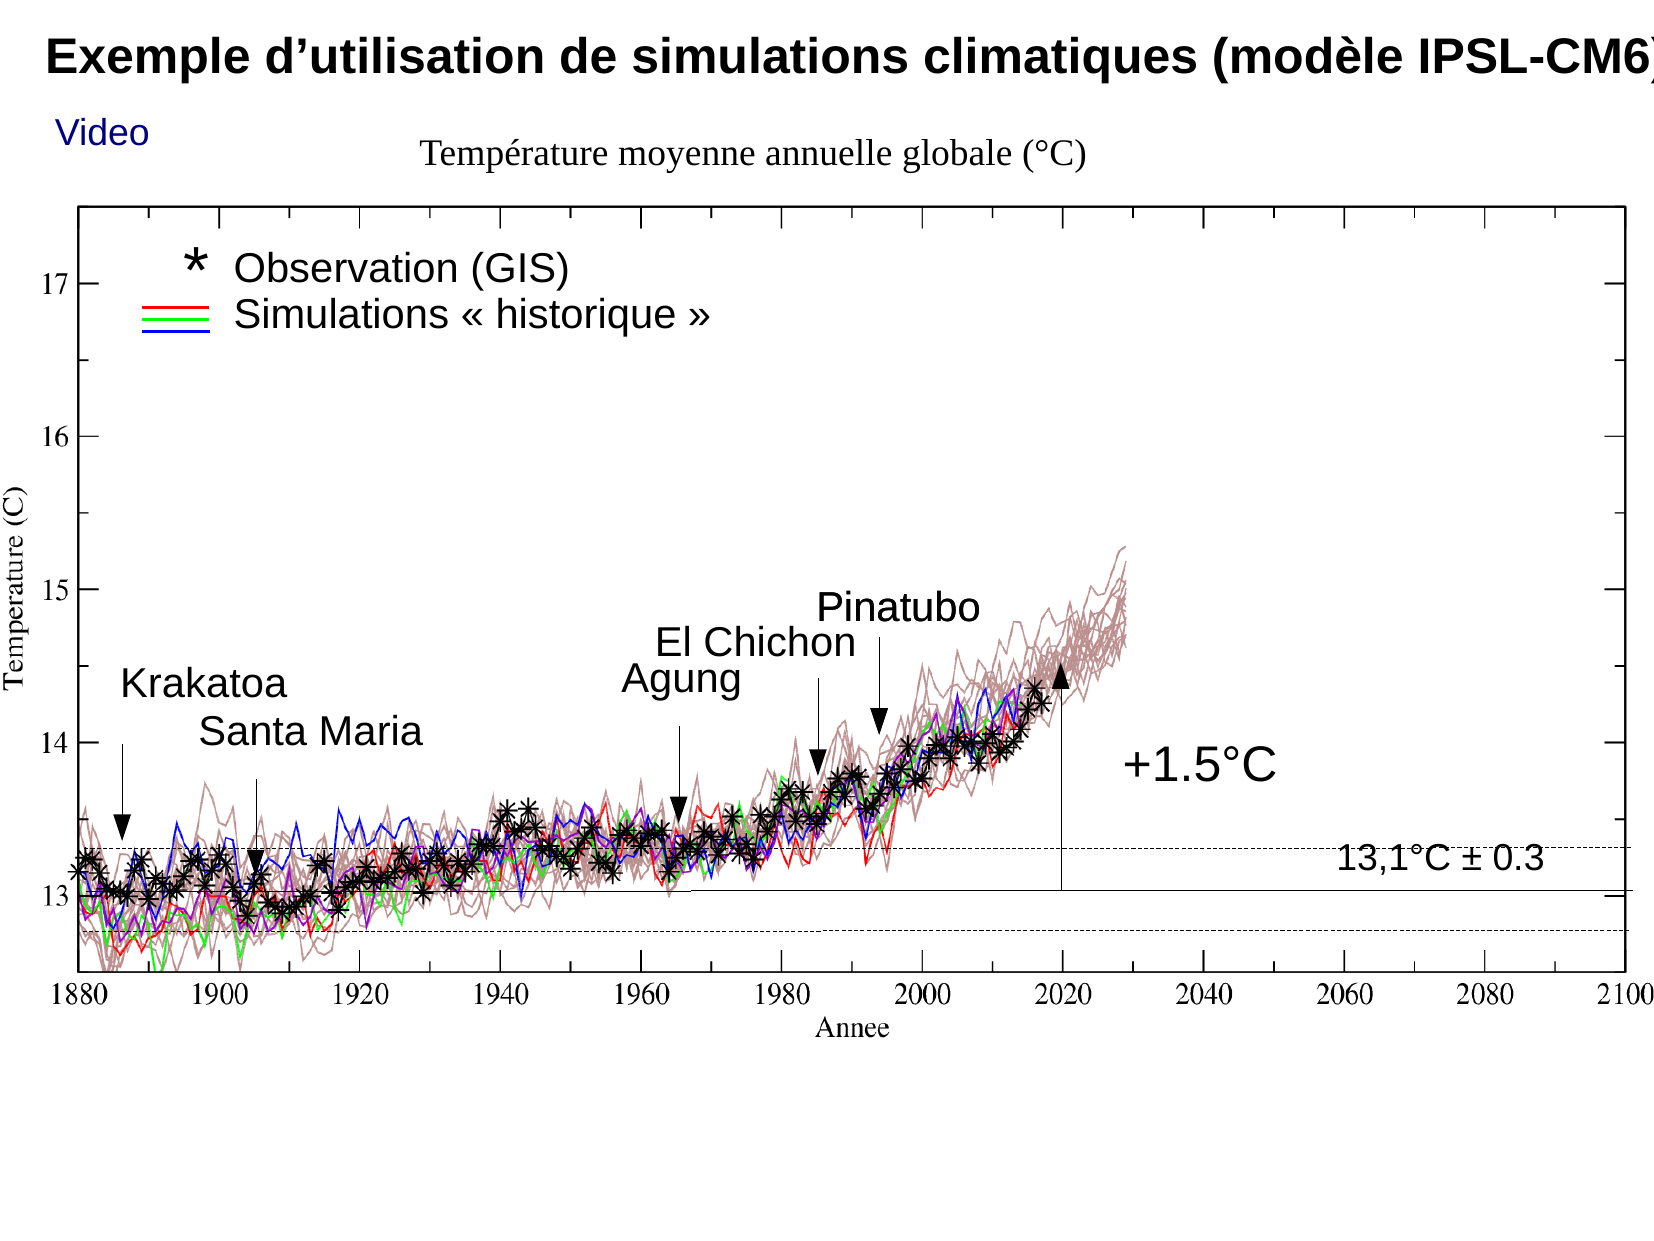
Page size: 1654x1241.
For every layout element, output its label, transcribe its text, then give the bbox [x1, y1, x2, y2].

text_box Agung [606, 646, 758, 712]
text_box Température moyenne annuelle globale (°C) [404, 124, 1634, 274]
text_box Exemple d’utilisation de simulations climatiques (modèle IPSL-CM6) [30, 21, 1654, 96]
text_box Video [40, 103, 277, 179]
text_box Pinatubo [801, 576, 997, 641]
text_box * [168, 225, 229, 321]
text_box El Chichon [640, 611, 872, 677]
text_box +1.5°C [1107, 729, 1293, 804]
text_box Observation (GIS) Simulations « historique » [218, 237, 1120, 453]
text_box Krakatoa [105, 652, 303, 718]
text_box Santa Maria [183, 700, 439, 766]
text_box 13,1°C ± 0.3 [1321, 828, 1591, 964]
picture [1, 202, 1654, 1040]
